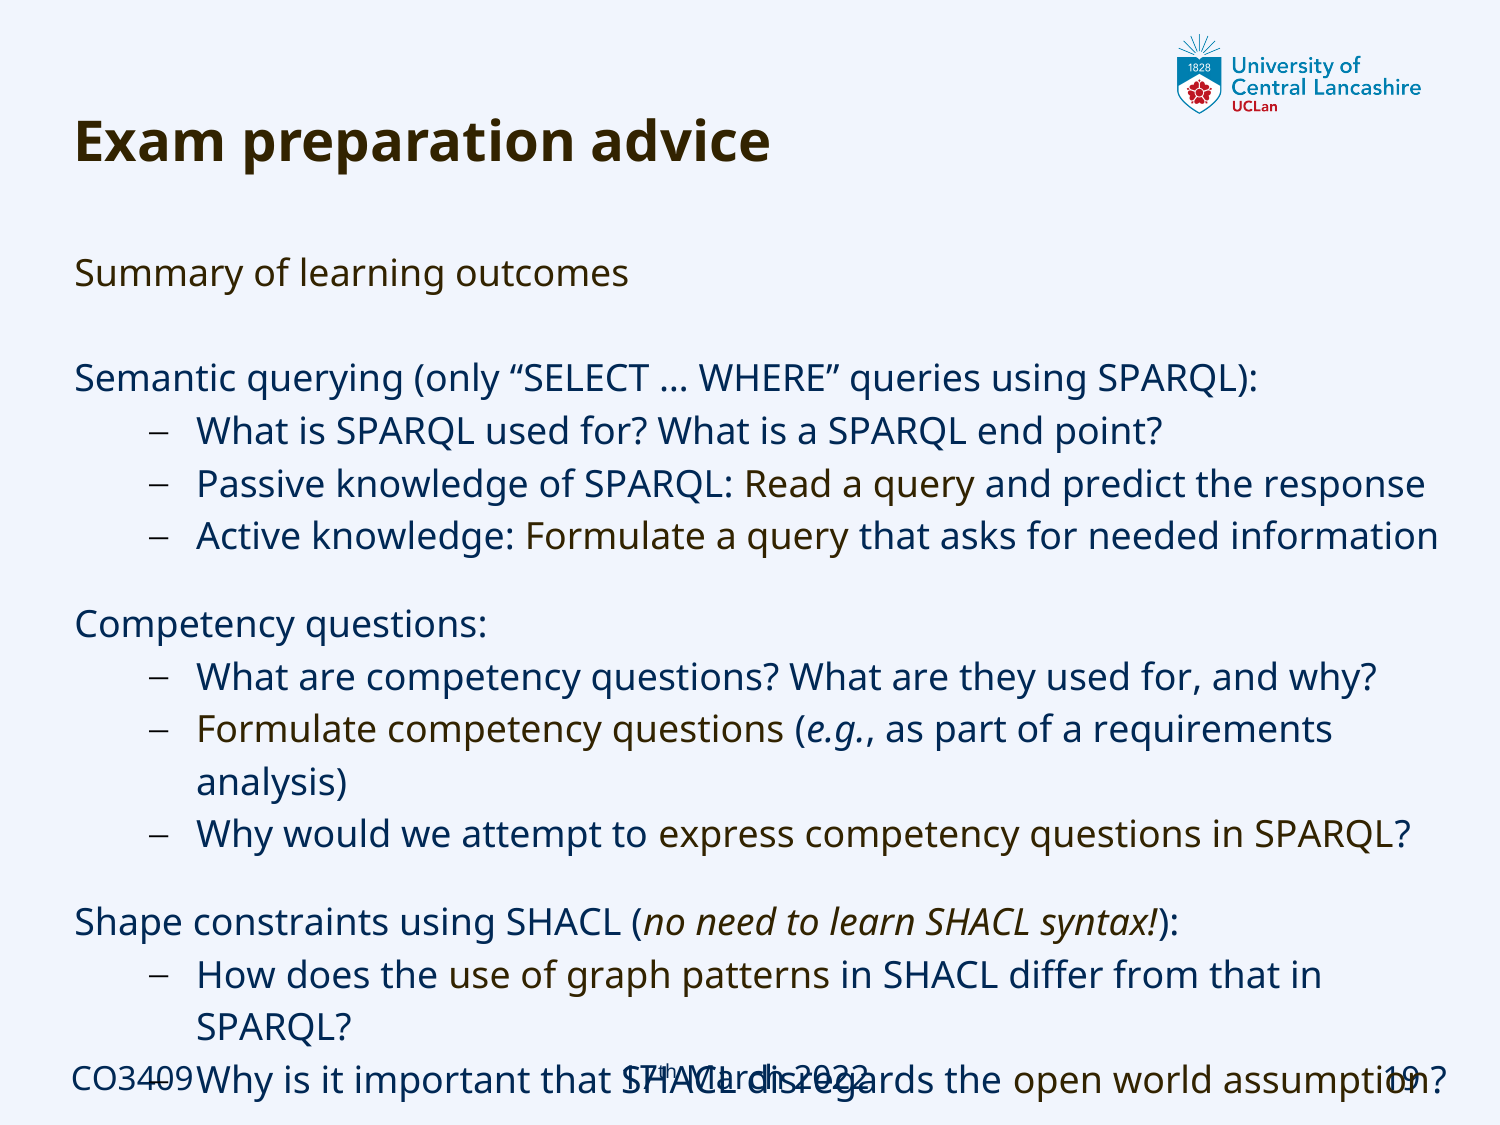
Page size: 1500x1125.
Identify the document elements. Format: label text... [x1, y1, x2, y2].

title Exam preparation advice [58, 93, 1475, 186]
picture [1177, 34, 1421, 93]
text_box Summary of learning outcomes Semantic querying (only “SELECT … WHERE” queries using SPARQL): What is SPARQL used for? What is a SPARQL end point? Passive knowledge of SPARQL: Read a query and predict the response Active knowledge: Formulate a query that asks for needed information Competency questions: What are competency questions? What are they used for, and why? Formulate competency questions (e.g., as part of a requirements analysis) Why would we attempt to express competency questions in SPARQL? Shape constraints using SHACL (no need to learn SHACL syntax!): How does the use of graph patterns in SHACL differ from that in SPARQL? Why is it important that SHACL disregards the open world assumption? [59, 234, 1483, 1004]
